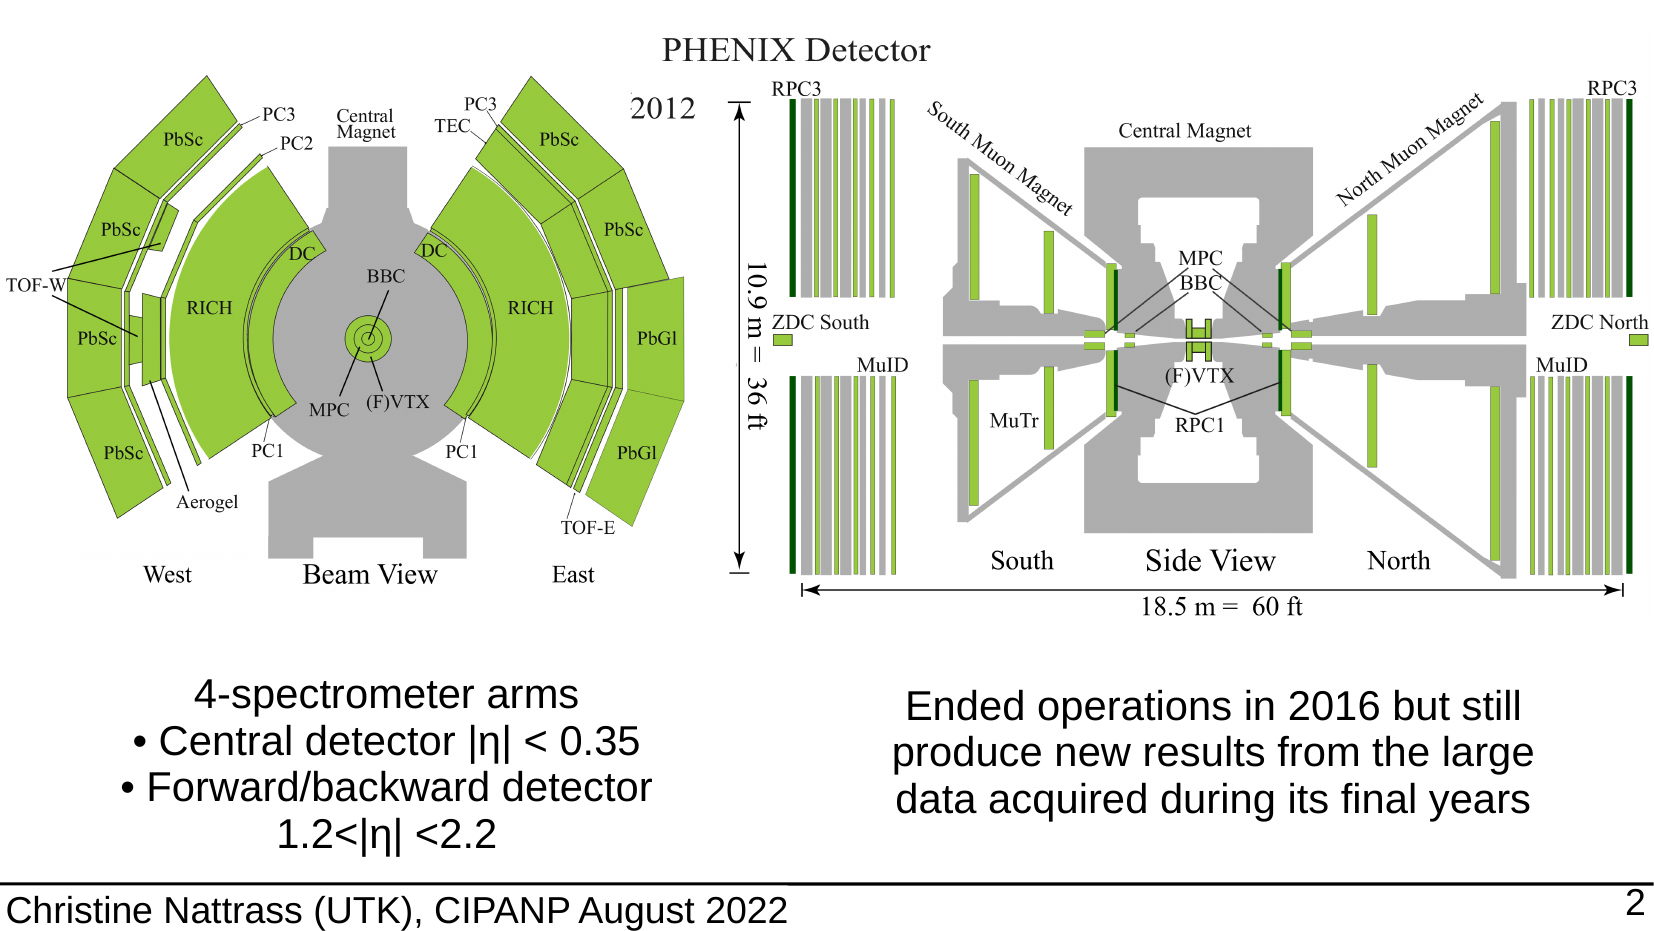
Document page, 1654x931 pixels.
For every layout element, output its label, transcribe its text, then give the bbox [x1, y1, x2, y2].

title Ended operations in 2016 but still produce new results from the large data acquired during its final years [850, 589, 1577, 916]
title 4-spectrometer arms • Central detector |η| < 0.35 • Forward/backward detector 1.2<|η| <2.2 [23, 623, 751, 927]
picture [0, 28, 1654, 623]
